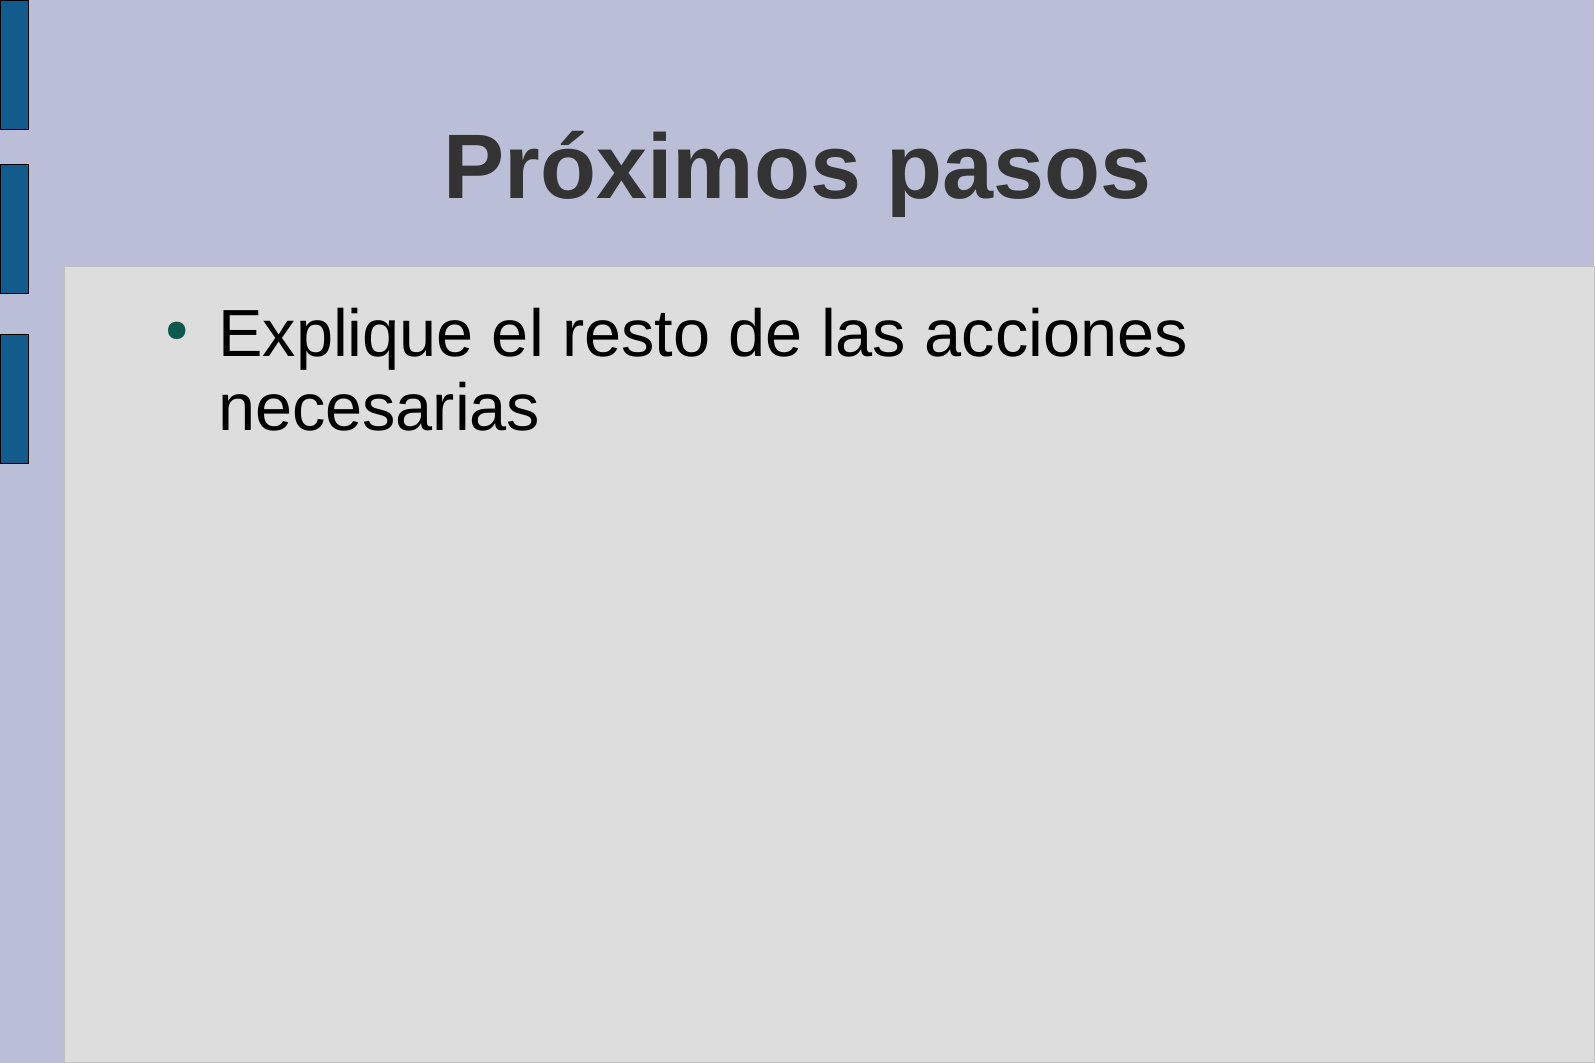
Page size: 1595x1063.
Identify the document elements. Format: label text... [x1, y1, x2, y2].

list Explique el resto de las acciones necesarias [147, 295, 1479, 966]
title Próximos pasos [117, 78, 1479, 256]
